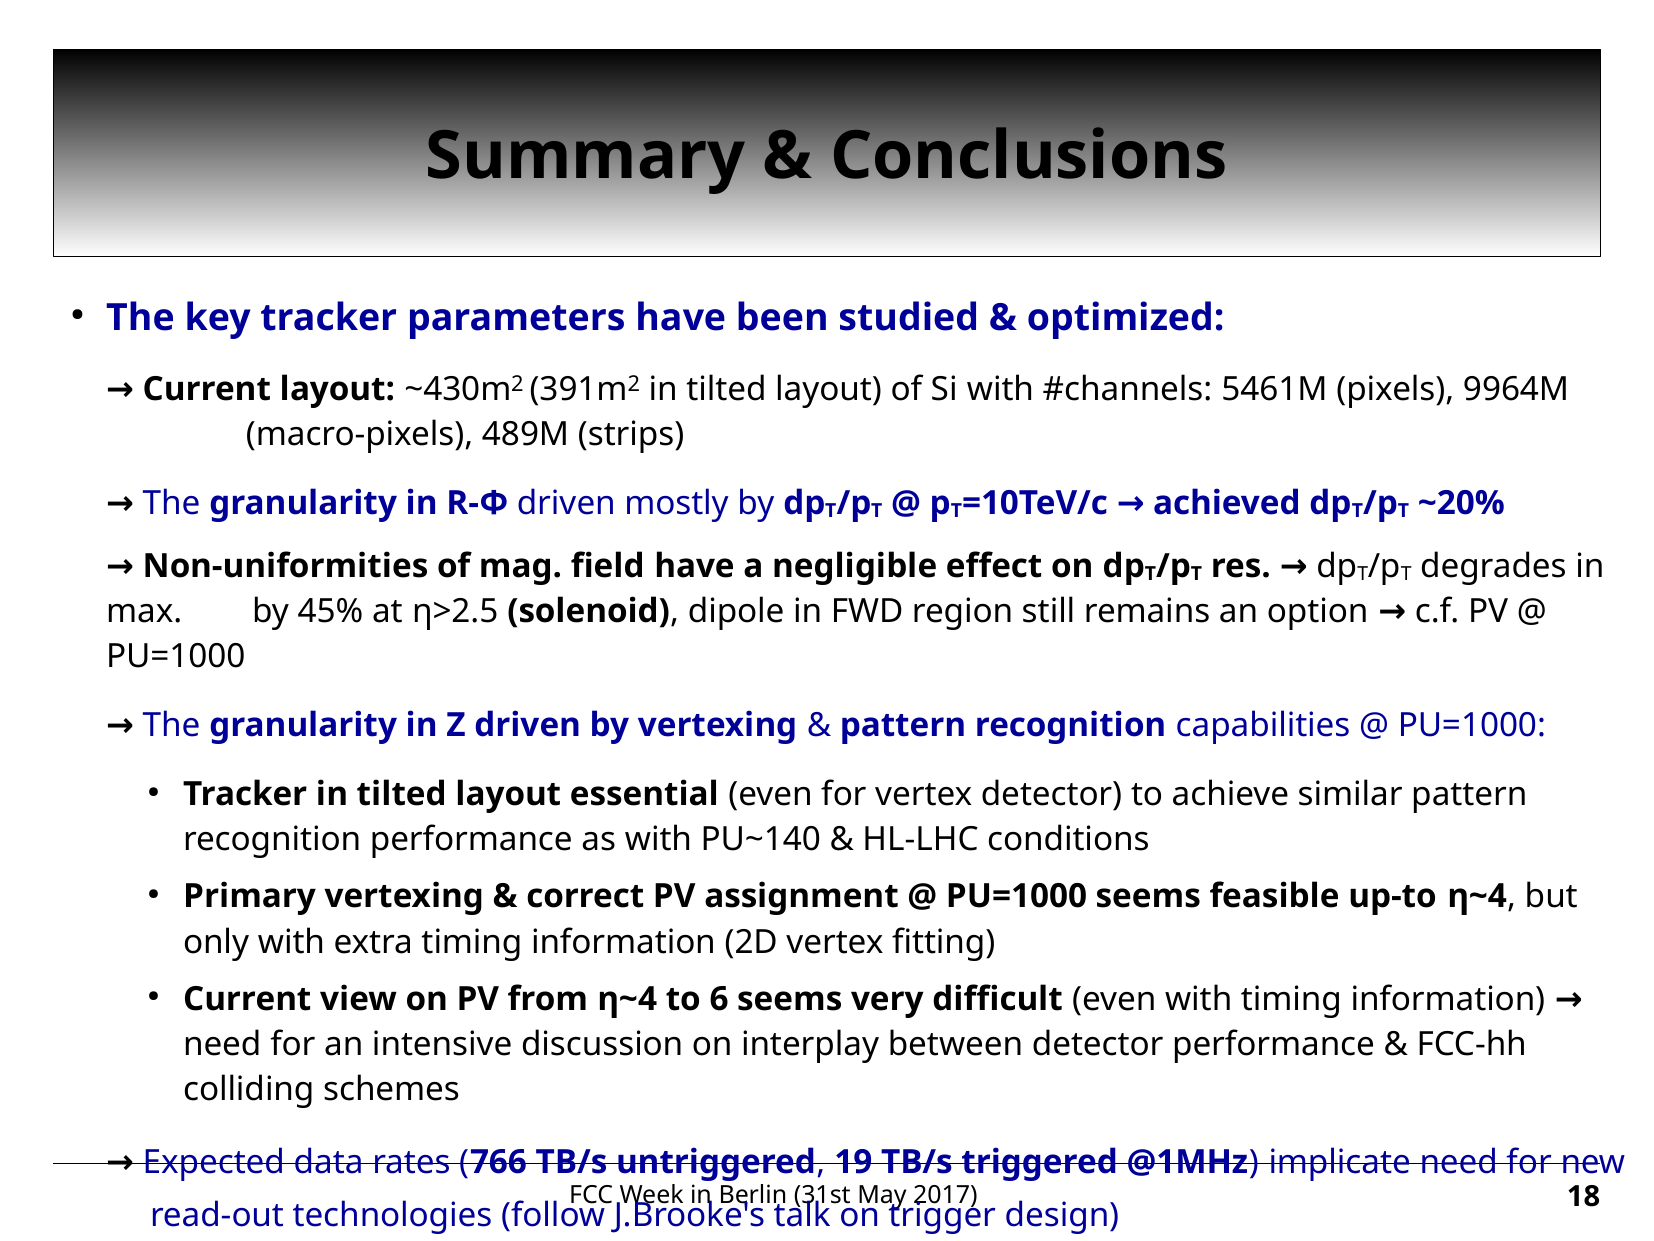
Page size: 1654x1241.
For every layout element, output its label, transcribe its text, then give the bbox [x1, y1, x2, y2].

title Summary & Conclusions [53, 49, 1601, 257]
list The key tracker parameters have been studied & optimized: → Current layout: ~430m2 (391m2 in tilted layout) of Si with #channels: 5461M (pixels), 9964M (macro-pixels), 489M (strips) → The granularity in R-Φ driven mostly by dpT/pT @ pT=10TeV/c → achieved dpT/pT ~20% → Non-uniformities of mag. field have a negligible effect on dpT/pT res. → dpT/pT degrades in max. by 45% at η>2.5 (solenoid), dipole in FWD region still remains an option → c.f. PV @ PU=1000 → The granularity in Z driven by vertexing & pattern recognition capabilities @ PU=1000: Tracker in tilted layout essential (even for vertex detector) to achieve similar pattern recognition performance as with PU~140 & HL-LHC conditions Primary vertexing & correct PV assignment @ PU=1000 seems feasible up-to η~4, but only with extra timing information (2D vertex fitting) Current view on PV from η~4 to 6 seems very difficult (even with timing information) → need for an intensive discussion on interplay between detector performance & FCC-hh colliding schemes → Expected data rates (766 TB/s untriggered, 19 TB/s triggered @1MHz) implicate need for new read-out technologies (follow J.Brooke's talk on trigger design) → Expected 1MeV neq fluence ~5x1017cm-2 @ R=25mm (see M.I.Besana's talk) truly represents a new challenge for the tracker technologies and dedicated R&D [53, 290, 1636, 1010]
